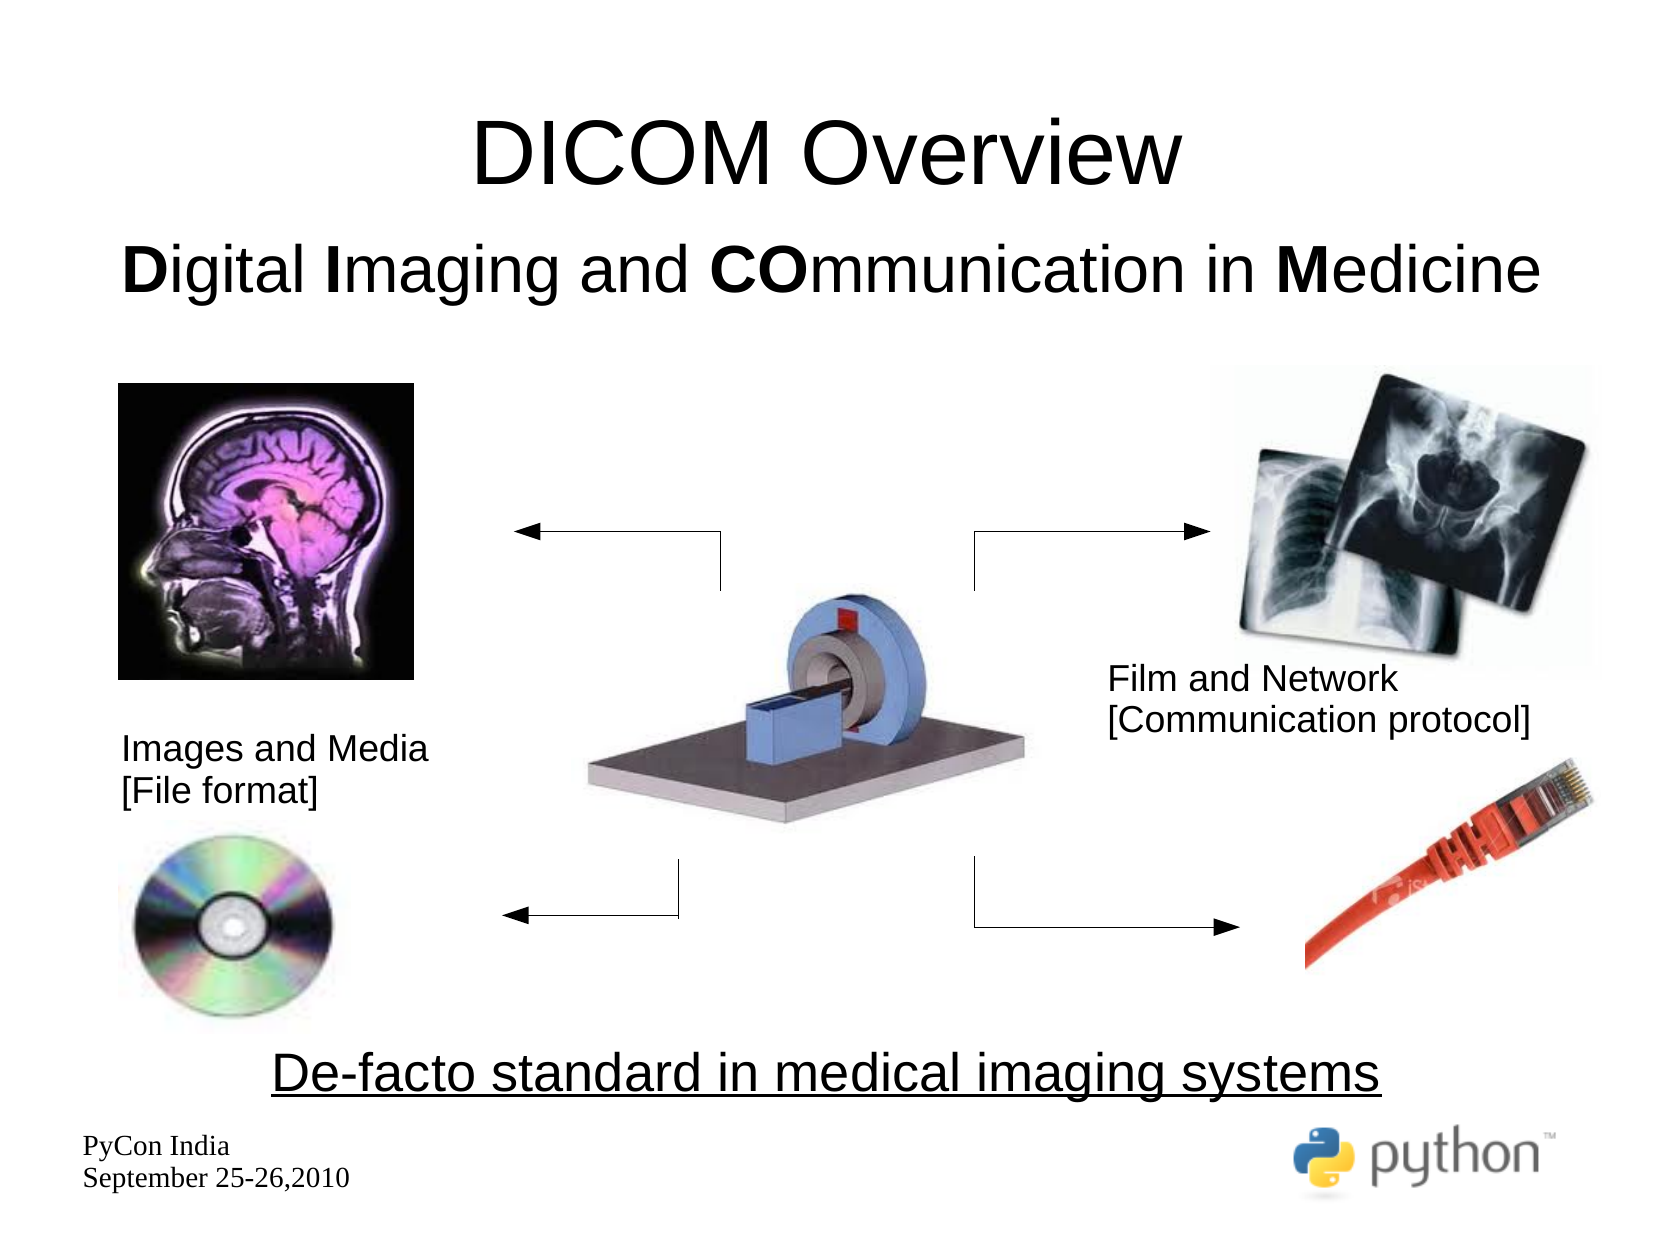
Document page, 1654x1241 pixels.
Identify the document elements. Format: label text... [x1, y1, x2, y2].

picture [1250, 1109, 1581, 1221]
text_box De-facto standard in medical imaging systems [118, 1034, 1536, 1111]
title DICOM Overview [82, 56, 1571, 250]
text_box Film and Network [Communication protocol] [1092, 649, 1625, 749]
picture [1305, 749, 1602, 987]
picture [118, 383, 414, 680]
text_box Images and Media [File format] [106, 720, 550, 820]
text_box Digital Imaging and COmmunication in Medicine [106, 224, 1583, 314]
picture [571, 583, 1042, 846]
picture [1210, 365, 1602, 649]
picture [118, 820, 351, 1034]
